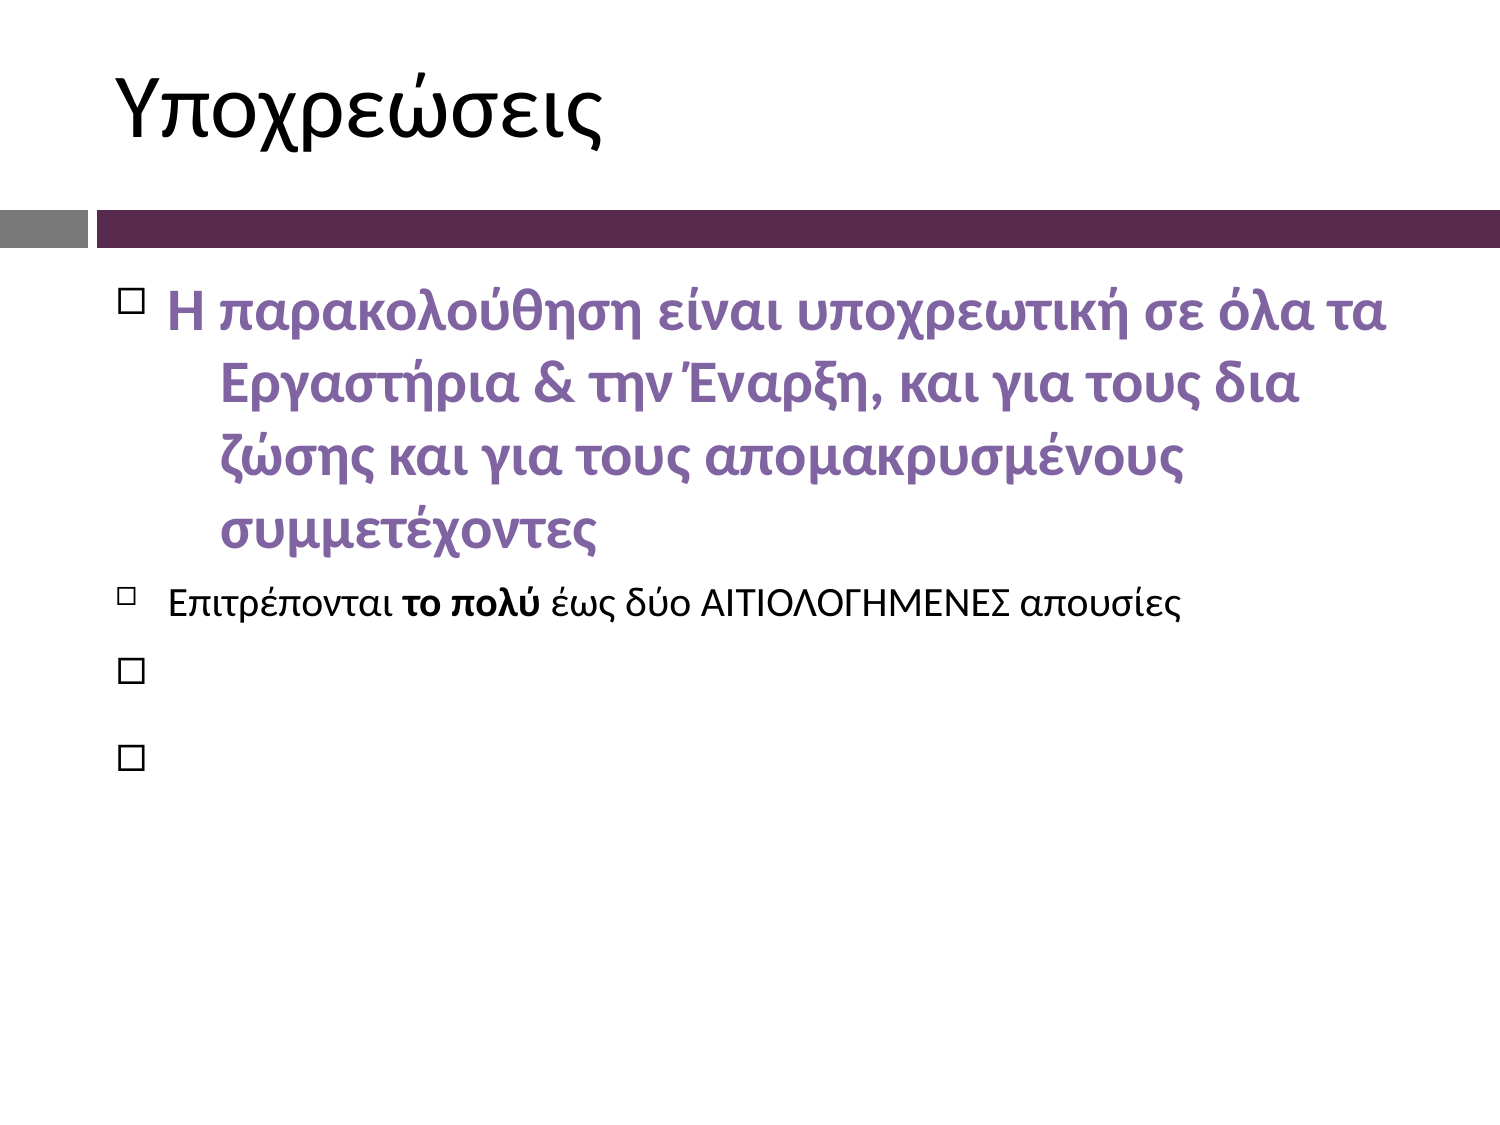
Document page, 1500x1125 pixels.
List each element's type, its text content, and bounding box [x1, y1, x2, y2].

title Υποχρεώσεις [100, 19, 1438, 182]
list Η παρακολούθηση είναι υποχρεωτική σε όλα τα Εργαστήρια & την Έναρξη, και για τους δια ζώσης και για τους απομακρυσμένους συμμετέχοντες Επιτρέπονται το πολύ έως δύο ΑΙΤΙΟΛΟΓΗΜΕΝΕΣ απουσίες [100, 262, 1438, 1000]
